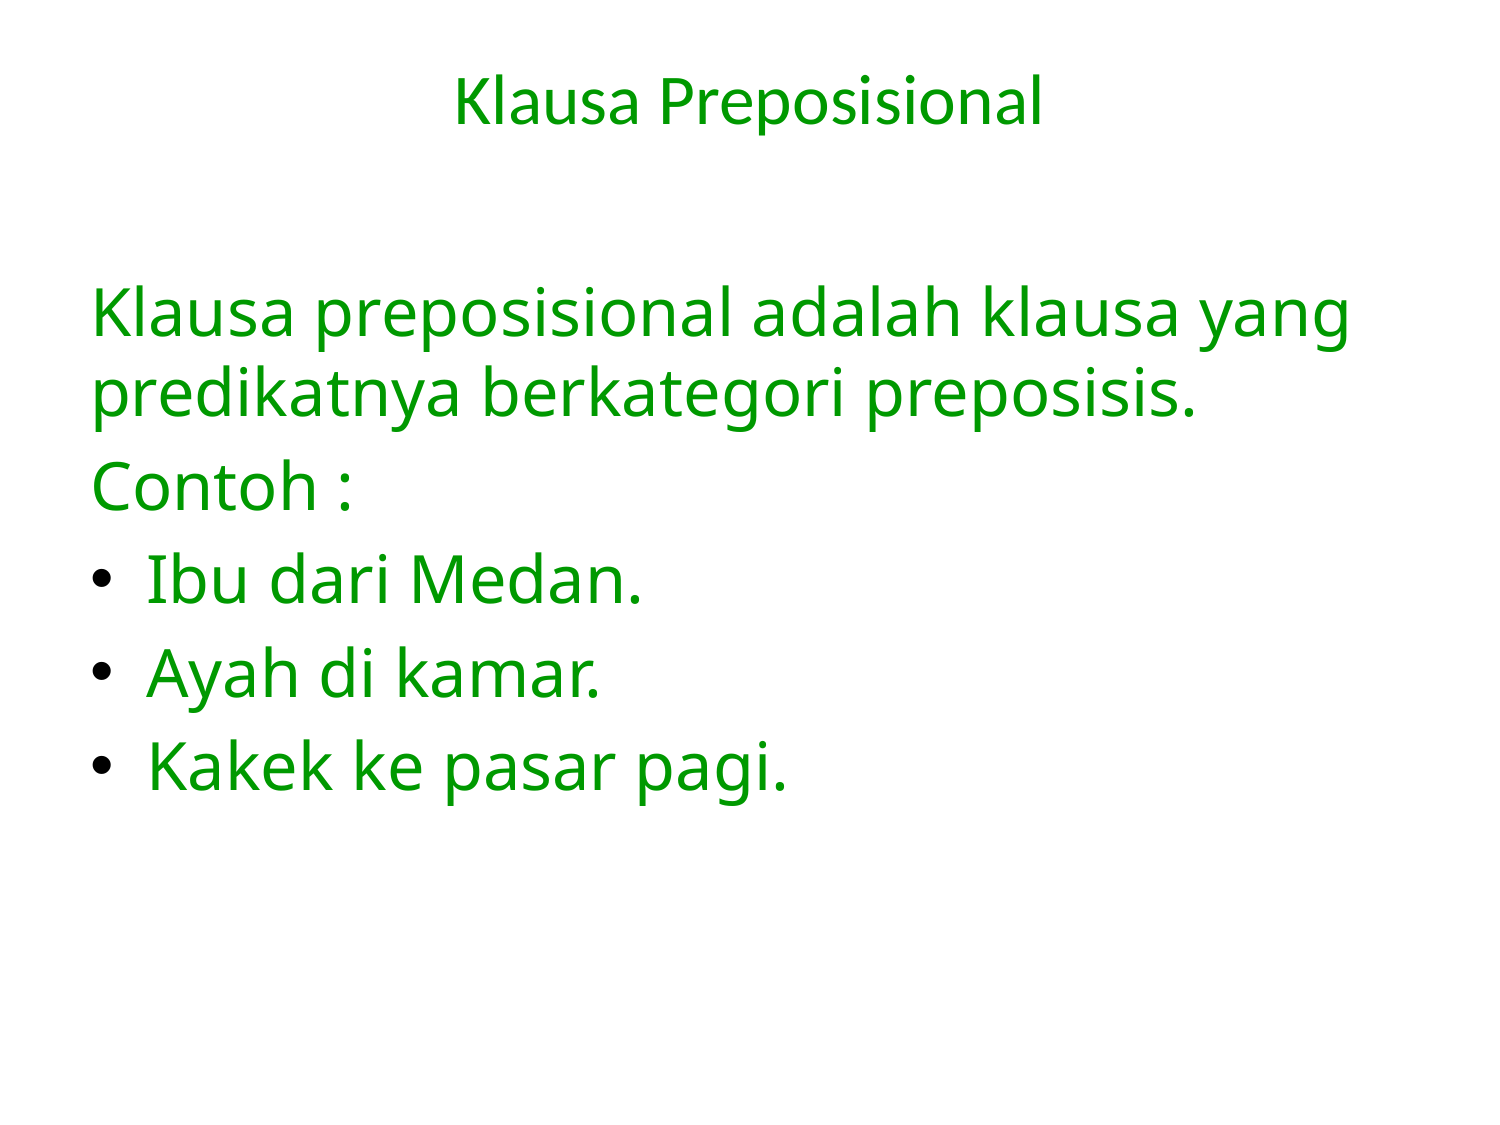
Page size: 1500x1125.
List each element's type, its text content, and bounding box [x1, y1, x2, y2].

list Klausa preposisional adalah klausa yang predikatnya berkategori preposisis. Contoh : Ibu dari Medan. Ayah di kamar. Kakek ke pasar pagi. [75, 262, 1425, 1005]
title Klausa Preposisional [75, 45, 1425, 233]
